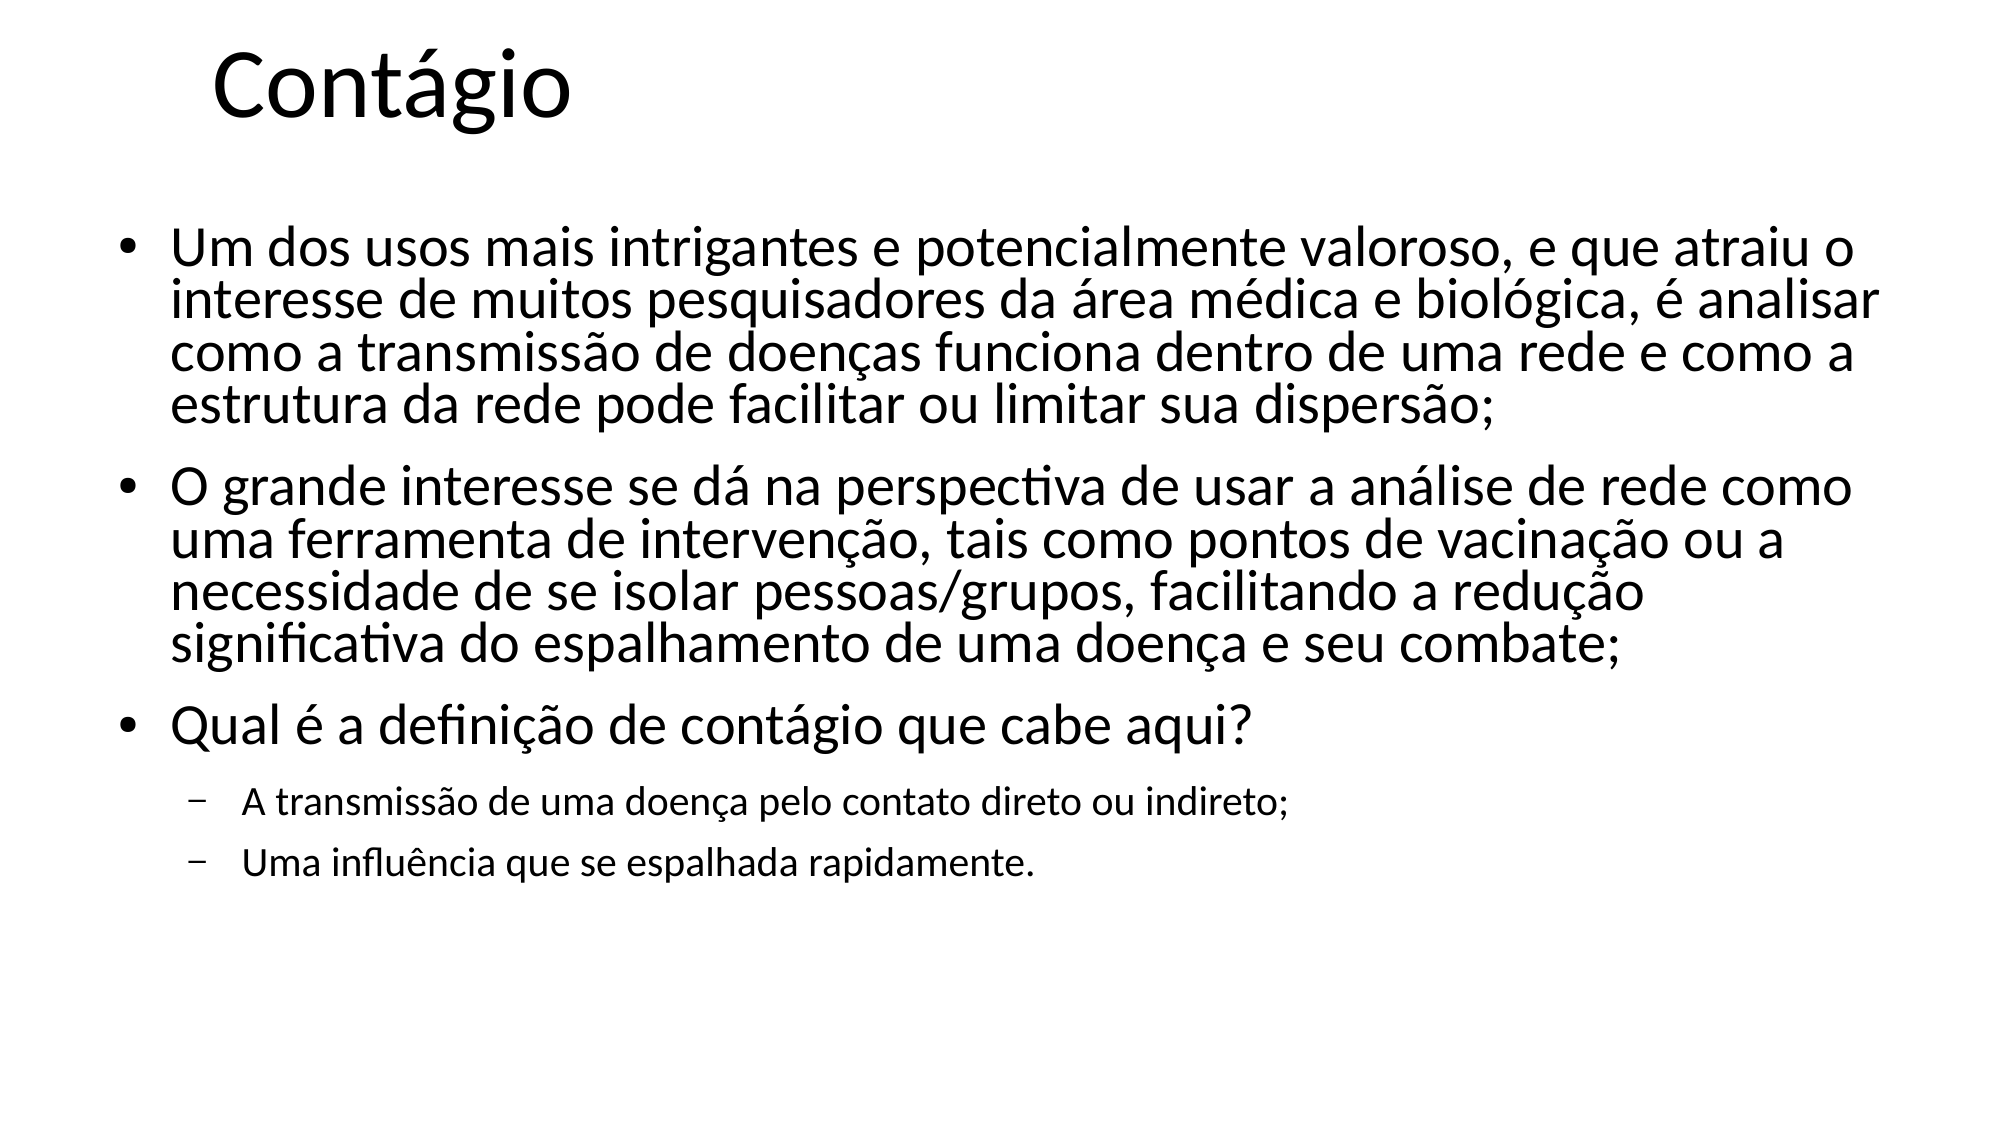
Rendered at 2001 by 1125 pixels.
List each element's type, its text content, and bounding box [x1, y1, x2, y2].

title Contágio [212, 0, 1713, 224]
list Um dos usos mais intrigantes e potencialmente valoroso, e que atraiu o interesse de muitos pesquisadores da área médica e biológica, é analisar como a transmissão de doenças funciona dentro de uma rede e como a estrutura da rede pode facilitar ou limitar sua dispersão; O grande interesse se dá na perspectiva de usar a análise de rede como uma ferramenta de intervenção, tais como pontos de vacinação ou a necessidade de se isolar pessoas/grupos, facilitando a redução significativa do espalhamento de uma doença e seu combate; Qual é a definição de contágio que cabe aqui? A transmissão de uma doença pelo contato direto ou indireto; Uma influência que se espalhada rapidamente. [99, 224, 1900, 1013]
